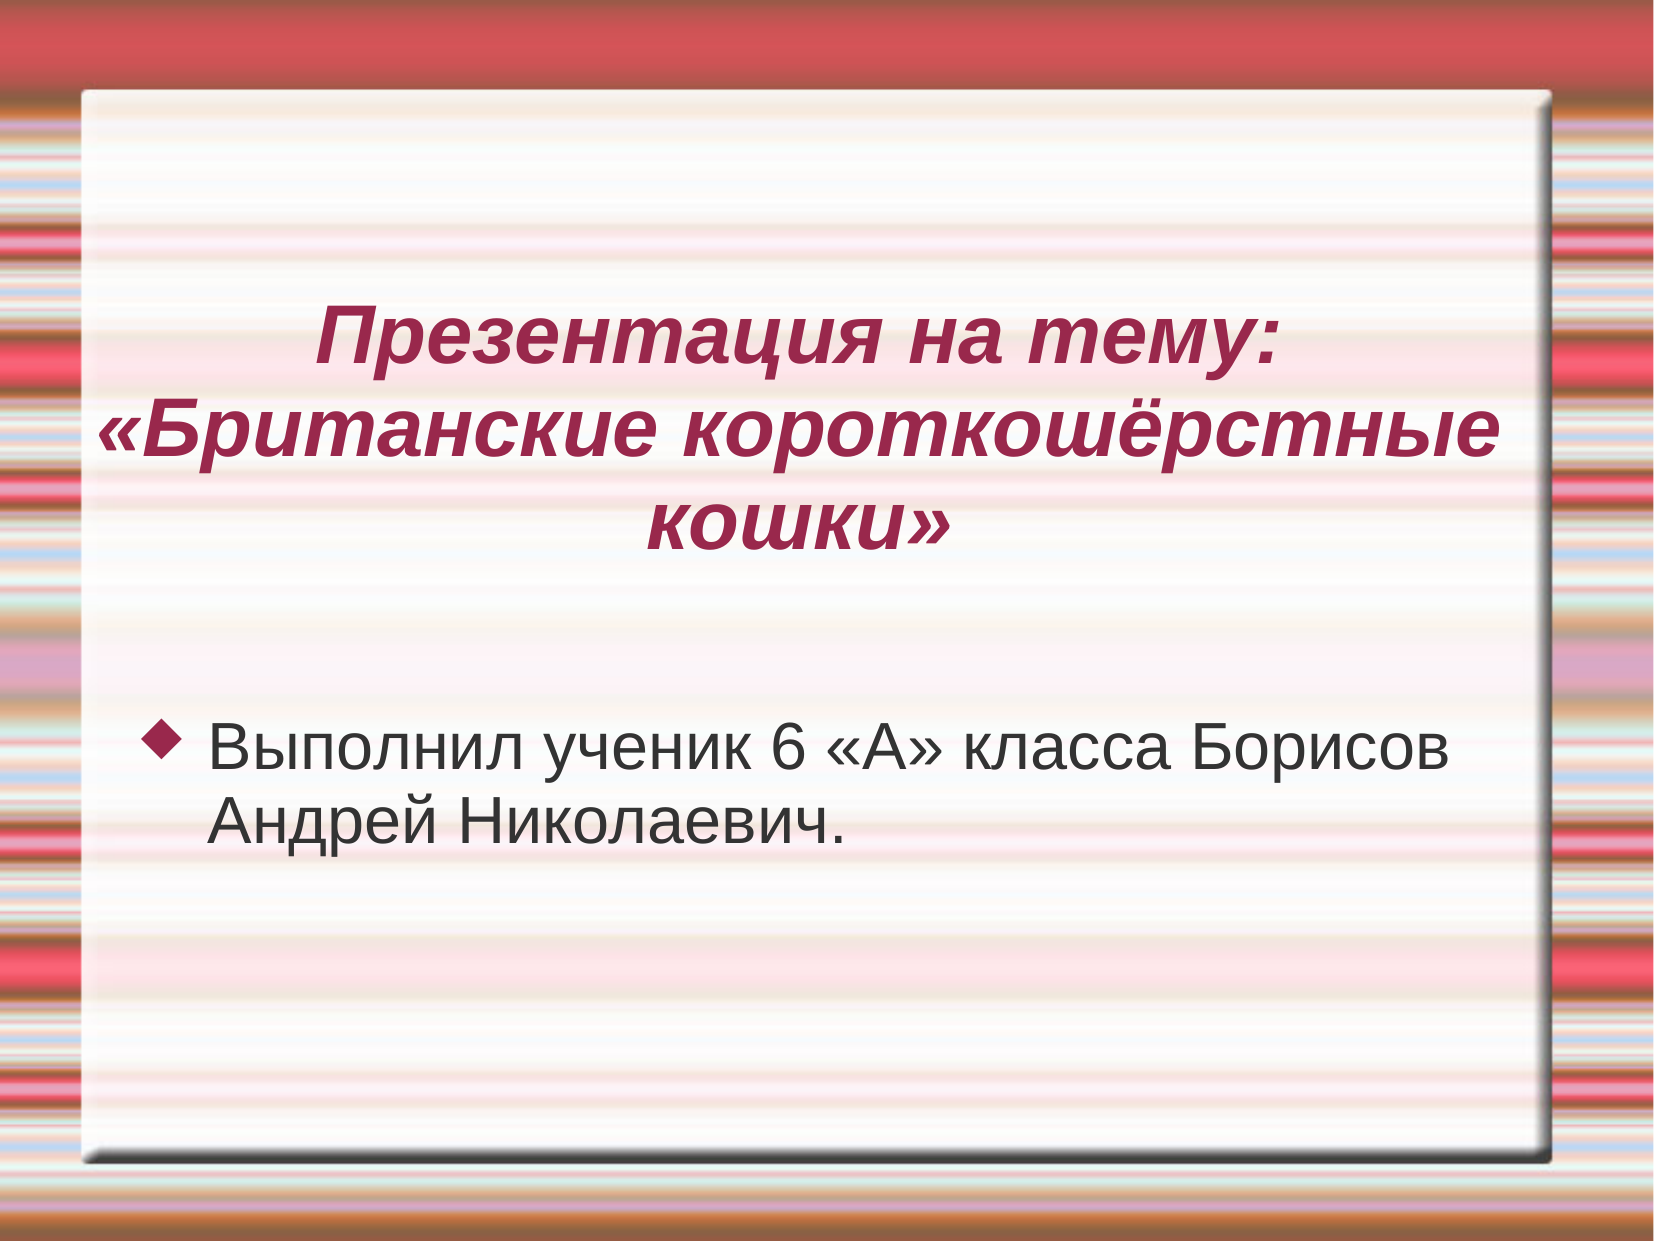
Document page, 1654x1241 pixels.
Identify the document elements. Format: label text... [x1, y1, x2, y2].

title Презентация на тему: «Британские короткошёрстные кошки» [93, 265, 1506, 591]
picture [0, 0, 1654, 1241]
list Выполнил ученик 6 «A» класса Борисов Андрей Николаевич. [124, 708, 1506, 1241]
